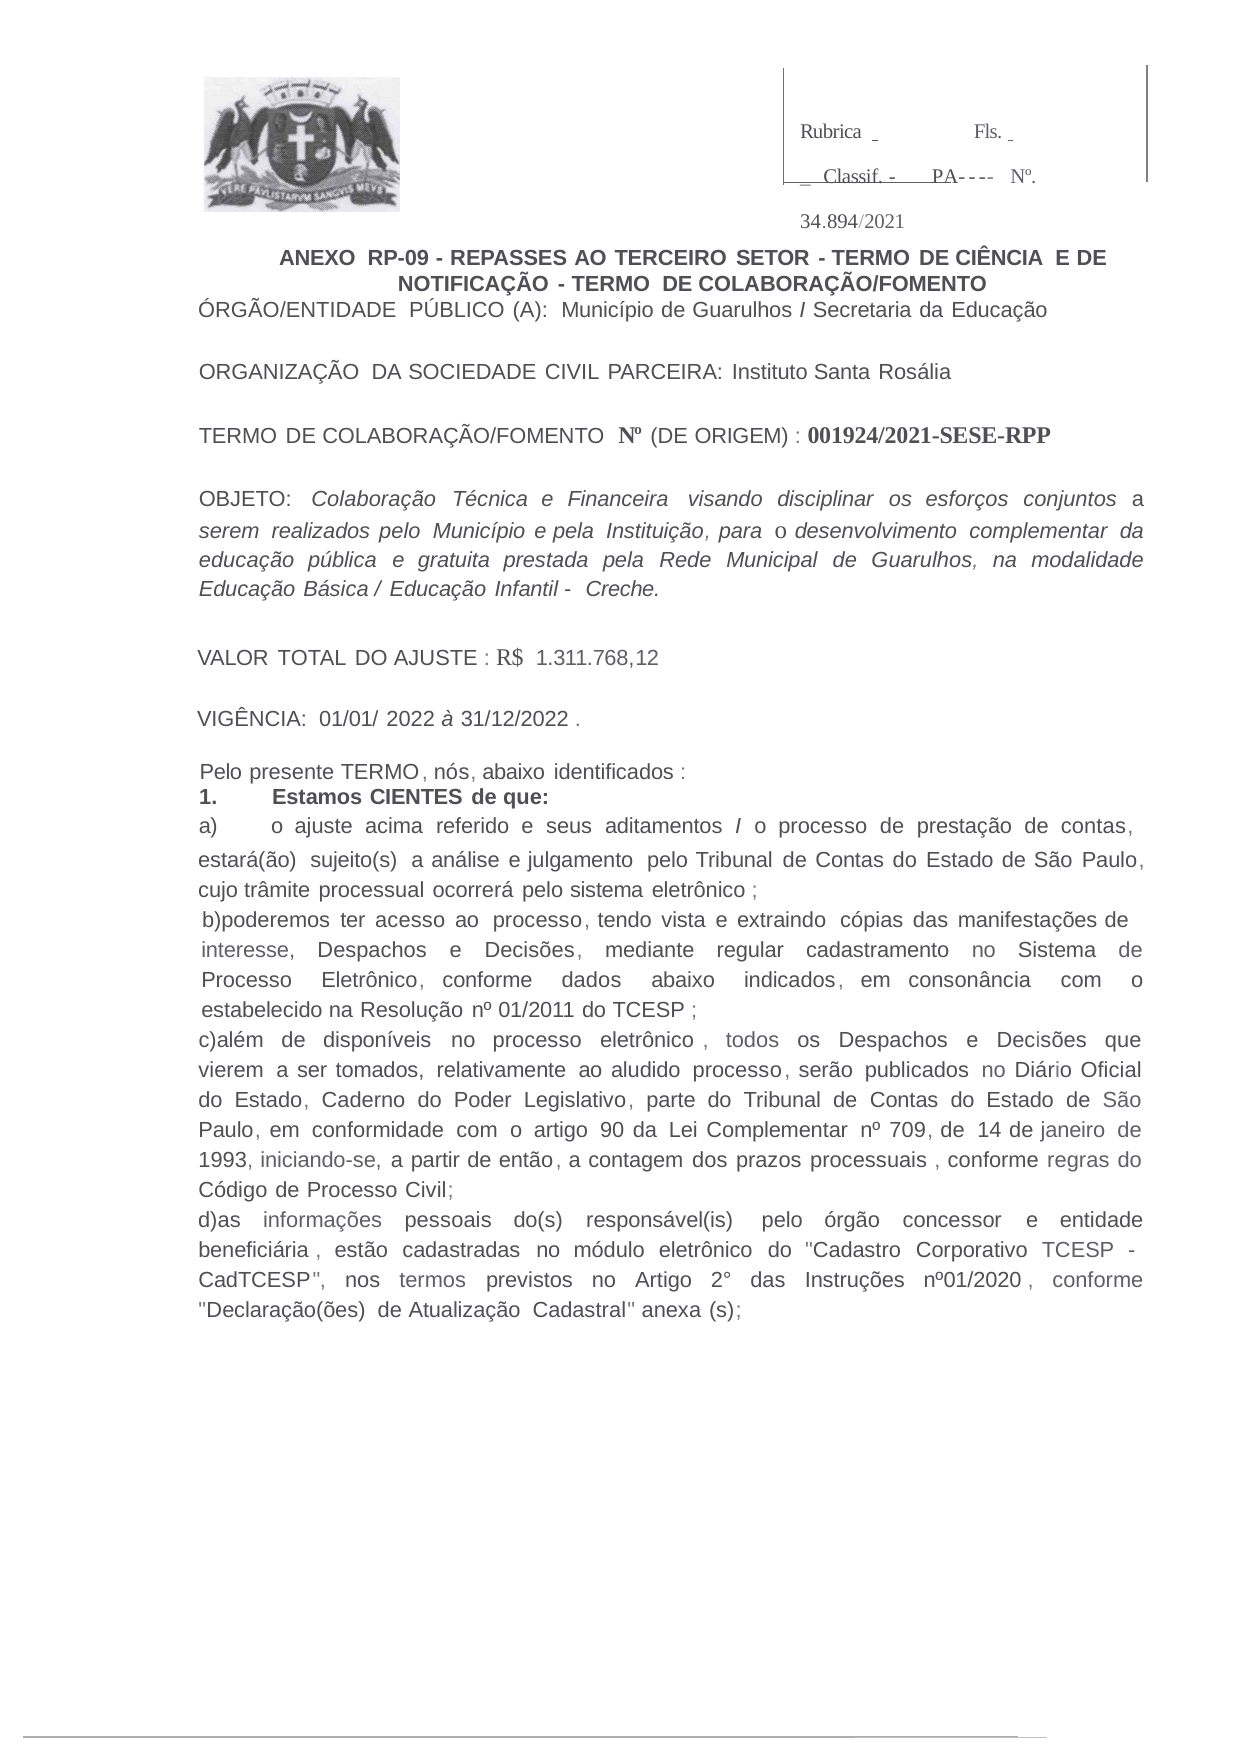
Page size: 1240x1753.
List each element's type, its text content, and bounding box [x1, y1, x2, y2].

text_box Estamos CIENTES de que: o ajuste acima referido e seus aditamentos I o processo de prestação de contas, [269, 782, 1145, 839]
text_box [204, 78, 400, 212]
text_box ANEXO RP-09 - REPASSES AO TERCEIRO SETOR - TERMO DE CIÊNCIA E DE NOTIFICAÇÃO - TERMO DE COLABORAÇÃO/FOMENTO ÓRGÃO/ENTIDADE PÚBLICO (A): Município de Guarulhos I Secretaria da Educação ORGANIZAÇÃO DA SOCIEDADE CIVIL PARCEIRA: Instituto Santa Rosália TERMO DE COLABORAÇÃO/FOMENTO Nº (DE ORIGEM) : 001924/2021-SESE-RPP OBJETO: Colaboração Técnica e Financeira visando disciplinar os esforços conjuntos a serem realizados pelo Município e pela Instituição, para o desenvolvimento complementar da educação pública e gratuita prestada pela Rede Municipal de Guarulhos, na modalidade Educação Básica / Educação Infantil - Creche. VALOR TOTAL DO AJUSTE : R$ 1.311.768,12 VIGÊNCIA: 01/01/ 2022 à 31/12/2022 . Pelo presente TERMO, nós, abaixo identificados : [195, 243, 1145, 780]
text_box 1. a) [196, 782, 221, 839]
text_box Rubrica Fls. _ Classif. - PA---- Nº. 34.894/2021 [797, 97, 1117, 168]
text_box estará(ão) sujeito(s) a análise e julgamento pelo Tribunal de Contas do Estado de São Paulo, cujo trâmite processual ocorrerá pelo sistema eletrônico ; poderemos ter acesso ao processo, tendo vista e extraindo cópias das manifestações de interesse, Despachos e Decisões, mediante regular cadastramento no Sistema de Processo Eletrônico, conforme dados abaixo indicados, em consonância com o estabelecido na Resolução nº 01/2011 do TCESP ; além de disponíveis no processo eletrônico , todos os Despachos e Decisões que vierem a ser tomados, relativamente ao aludido processo, serão publicados no Diário Oficial do Estado, Caderno do Poder Legislativo, parte do Tribunal de Contas do Estado de São Paulo, em conformidade com o artigo 90 da Lei Complementar nº 709, de 14 de janeiro de 1993, iniciando-se, a partir de então, a contagem dos prazos processuais , conforme regras do Código de Processo Civil; as informações pessoais do(s) responsável(is) pelo órgão concessor e entidade beneficiária , estão cadastradas no módulo eletrônico do "Cadastro Corporativo TCESP - CadTCESP", nos termos previstos no Artigo 2° das Instruções nº01/2020 , conforme "Declaração(ões) de Atualização Cadastral" anexa (s); [194, 841, 1145, 1317]
